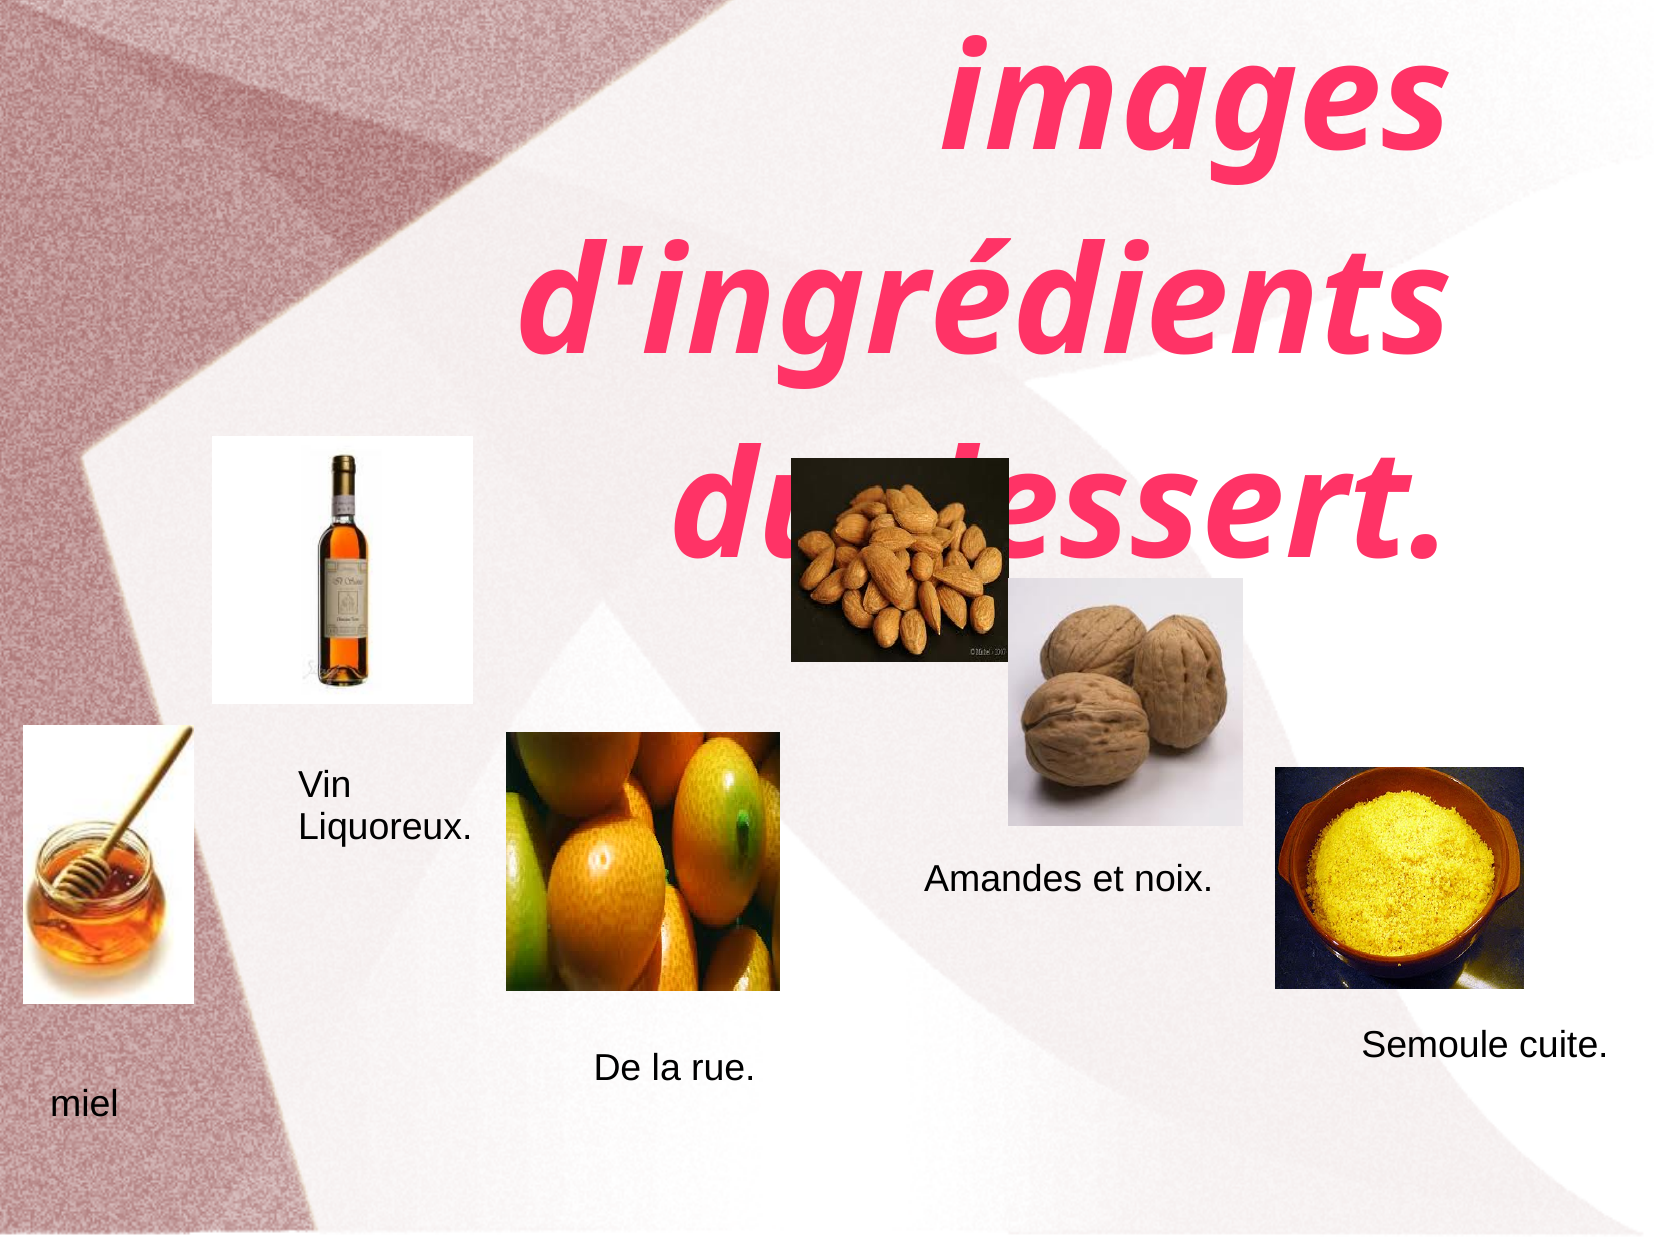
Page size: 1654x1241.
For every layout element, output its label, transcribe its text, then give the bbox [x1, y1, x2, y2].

text_box Vin Liquoreux. [283, 755, 488, 855]
title Voici des images d'ingrédients du dessert. [377, 24, 1453, 362]
picture [0, 0, 1654, 1241]
text_box Semoule cuite. [1346, 1015, 1624, 1073]
text_box De la rue. [578, 1039, 771, 1097]
text_box miel [35, 1074, 134, 1132]
text_box Amandes et noix. [909, 850, 1229, 908]
